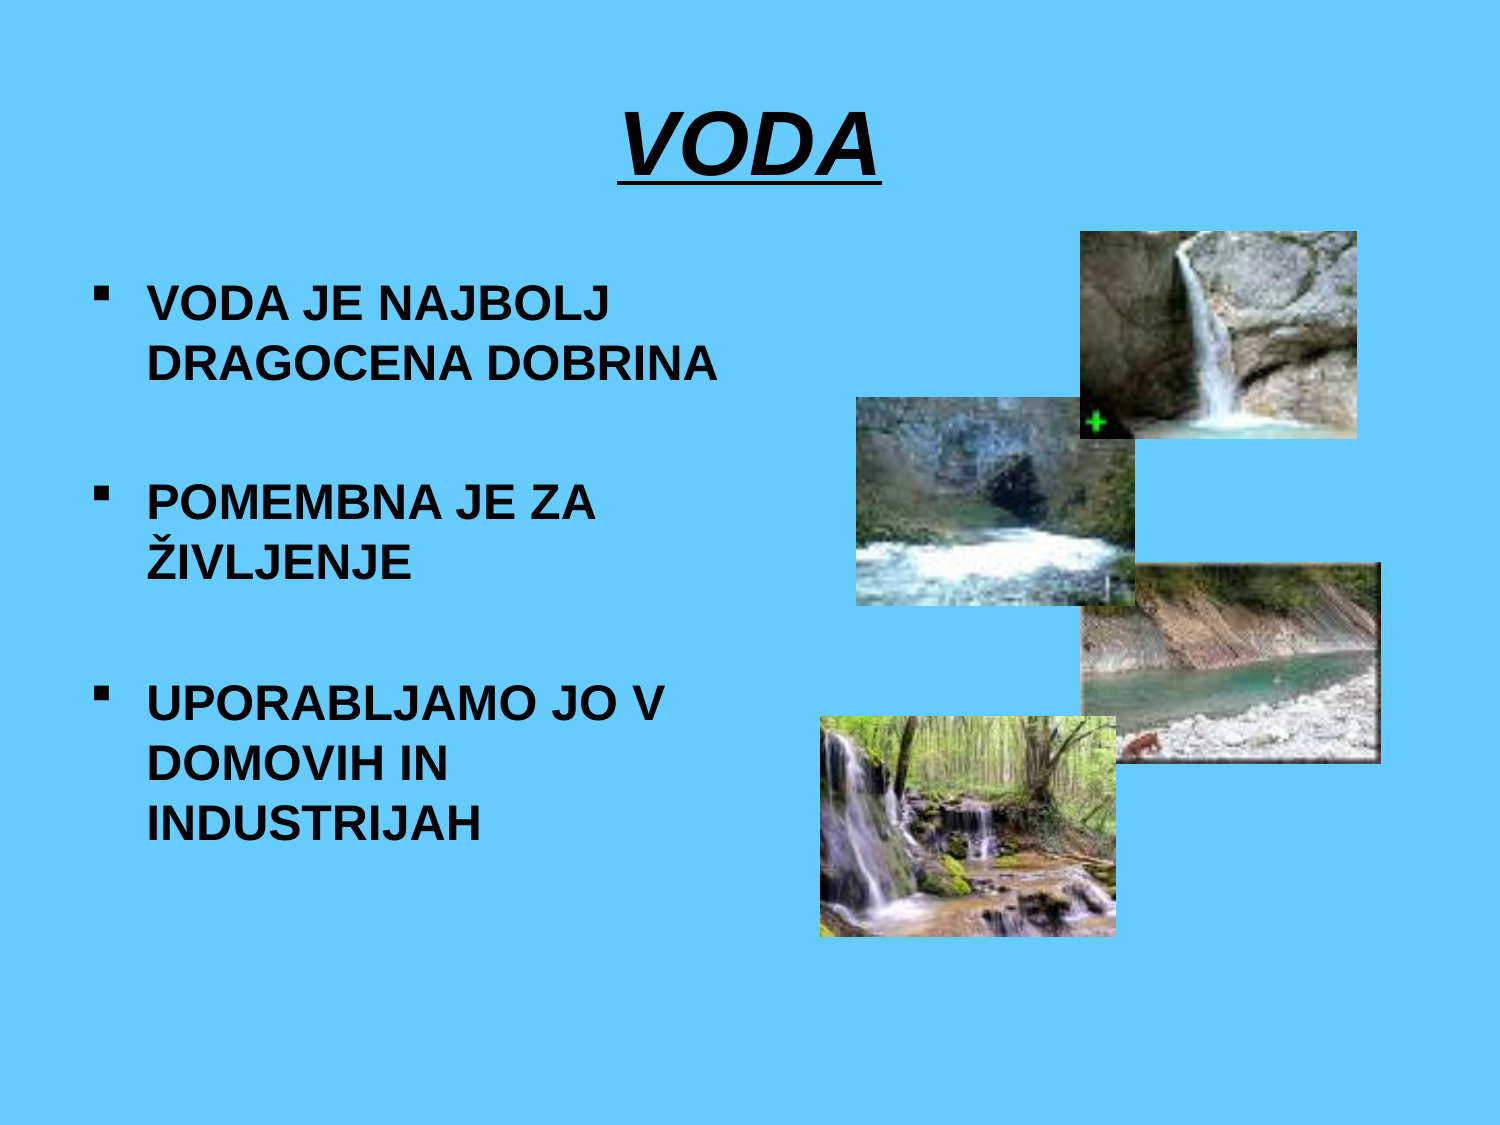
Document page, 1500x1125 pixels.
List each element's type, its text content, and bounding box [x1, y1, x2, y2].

list VODA JE NAJBOLJ DRAGOCENA DOBRINA POMEMBNA JE ZA ŽIVLJENJE UPORABLJAMO JO V DOMOVIH IN INDUSTRIJAH [75, 262, 738, 1005]
picture [820, 231, 1381, 937]
title VODA [75, 45, 1425, 233]
